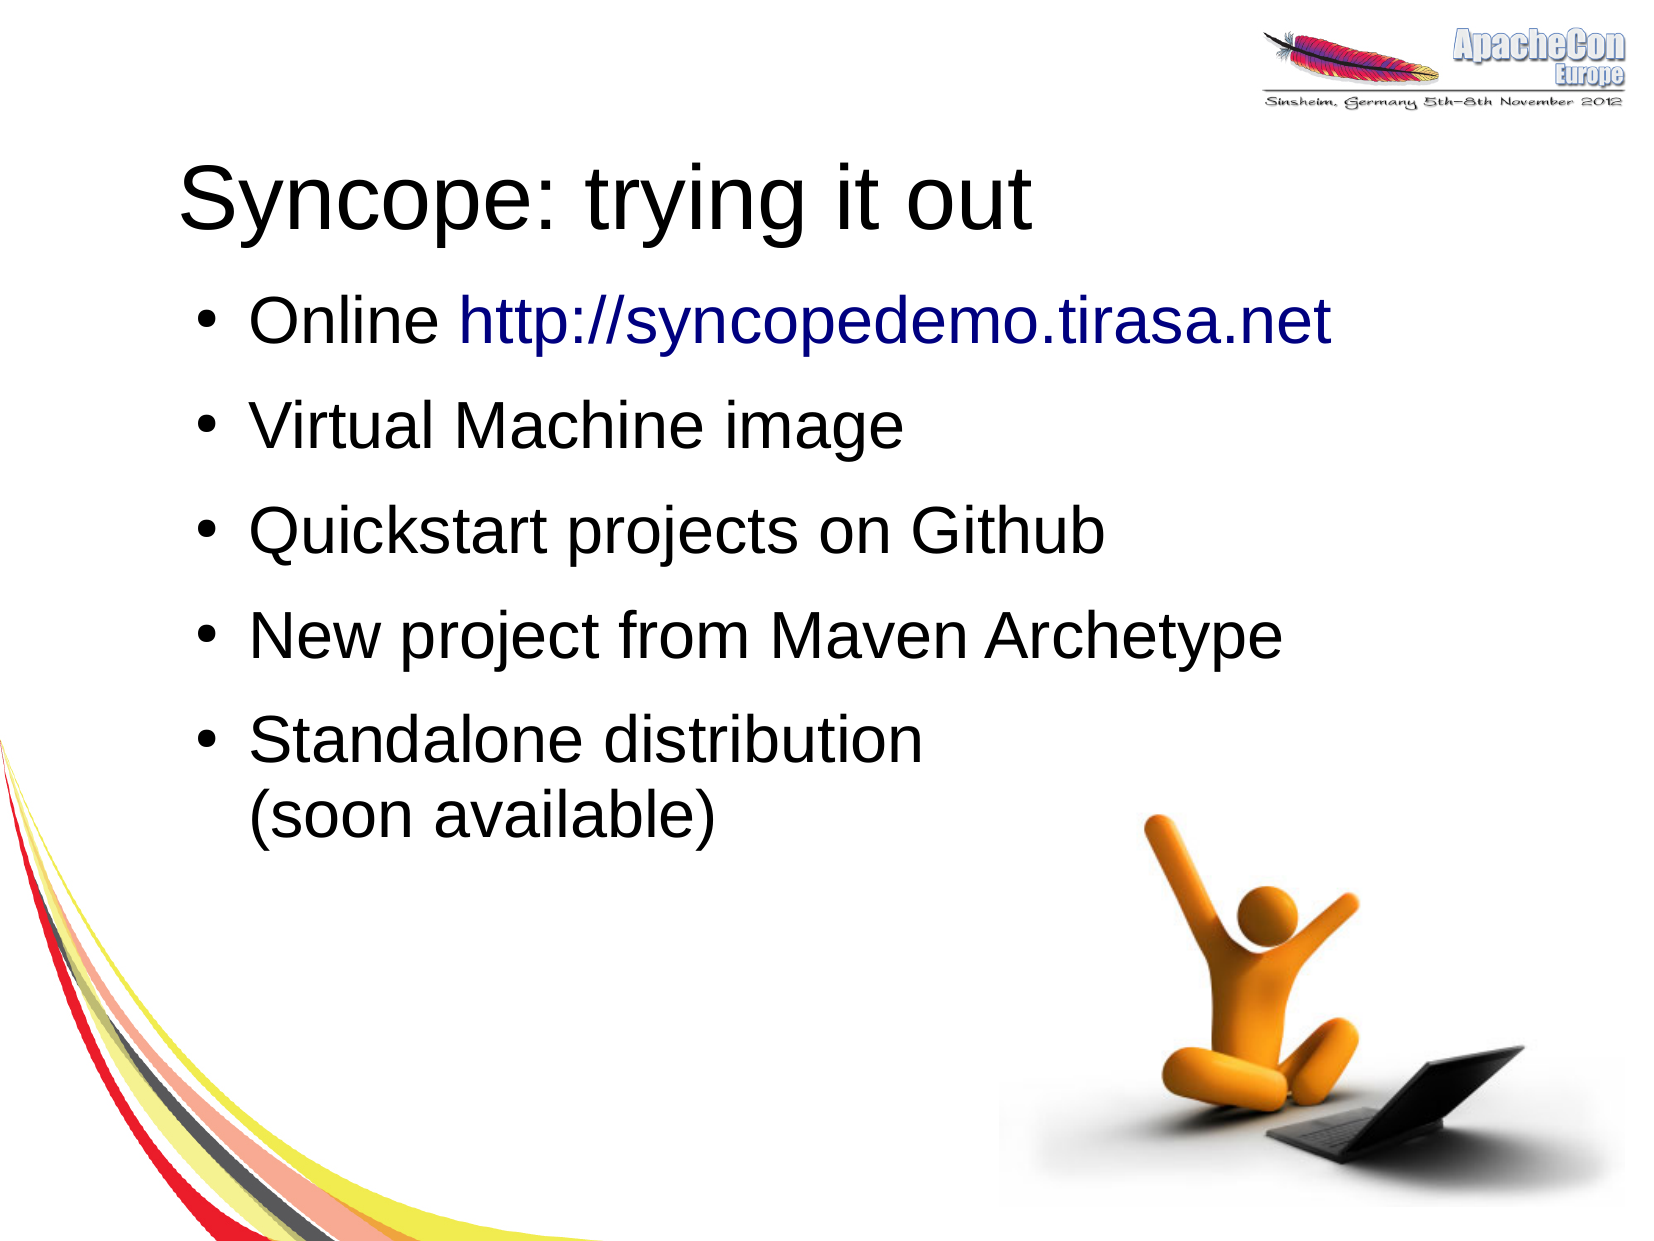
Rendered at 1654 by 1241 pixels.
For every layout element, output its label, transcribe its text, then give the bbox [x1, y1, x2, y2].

list Online http://syncopedemo.tirasa.net Virtual Machine image Quickstart projects on Github New project from Maven Archetype Standalone distribution (soon available) [177, 283, 1536, 990]
title Syncope: trying it out [177, 146, 1536, 250]
picture [0, 0, 1654, 1241]
